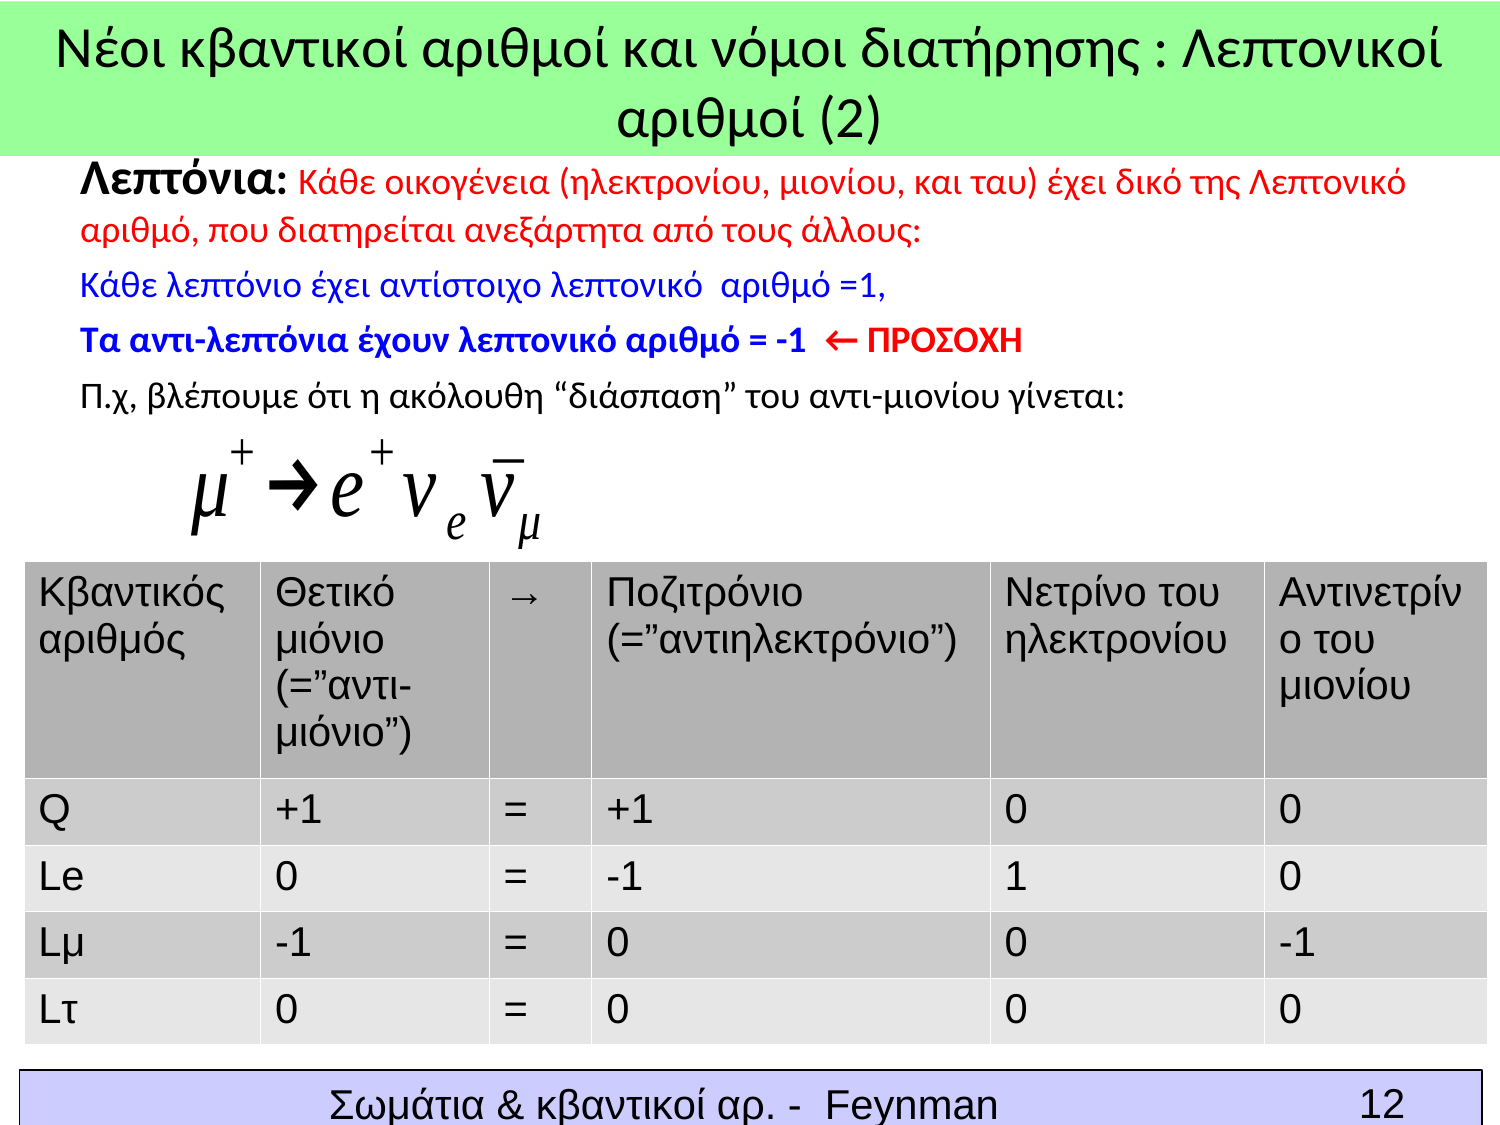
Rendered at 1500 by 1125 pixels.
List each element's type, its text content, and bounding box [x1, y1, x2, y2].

table_header Θετικό μιόνιο (=”αντι-μιόνιο”) [261, 562, 489, 778]
table_cell 0 [991, 912, 1264, 978]
table_cell 0 [261, 979, 489, 1044]
table_header Κβαντικός αριθμός [25, 562, 260, 778]
table_cell 0 [991, 779, 1264, 845]
table_cell +1 [592, 779, 990, 845]
table_cell 1 [991, 846, 1264, 911]
table_cell -1 [261, 912, 489, 978]
table_cell 0 [1265, 846, 1487, 911]
table_header Νετρίνο του ηλεκτρονίου [991, 562, 1264, 778]
chart [167, 419, 563, 549]
table_cell Le [25, 846, 260, 911]
table_cell 0 [592, 979, 990, 1044]
text_box Νέοι κβαντικοί αριθμοί και νόμοι διατήρησης : Λεπτονικοί αριθμοί (2) [0, 1, 1500, 156]
table_cell Q [25, 779, 260, 845]
table_cell = [490, 979, 591, 1044]
table_cell Lτ [25, 979, 260, 1044]
table_header Αντινετρίνο του μιονίου [1265, 562, 1487, 778]
table_cell +1 [261, 779, 489, 845]
table_cell 0 [592, 912, 990, 978]
table_cell Lμ [25, 912, 260, 978]
table_cell = [490, 779, 591, 845]
table_cell 0 [1265, 779, 1487, 845]
table_cell 0 [991, 979, 1264, 1044]
table_cell = [490, 846, 591, 911]
text_box Λεπτόνια: Κάθε οικογένεια (ηλεκτρονίου, μιονίου, και ταυ) έχει δικό της Λεπτονικό αριθμό, που διατηρείται ανεξάρτητα από τους άλλους: Κάθε λεπτόνιο έχει αντίστοιχο λεπτονικό αριθμό =1, Tα αντι-λεπτόνια έχουν λεπτονικό αριθμό = -1 ← ΠΡΟΣΟΧΗ Π.χ, βλέπουμε ότι η ακόλουθη “διάσπαση” του αντι-μιονίου γίνεται: [64, 137, 1489, 995]
table_cell 0 [261, 846, 489, 911]
table_header Ποζιτρόνιο (=”αντιηλεκτρόνιο”) [592, 562, 990, 778]
table_cell -1 [1265, 912, 1487, 978]
table_cell 0 [1265, 979, 1487, 1044]
table_cell = [490, 912, 591, 978]
table_header → [490, 562, 591, 778]
table_cell -1 [592, 846, 990, 911]
